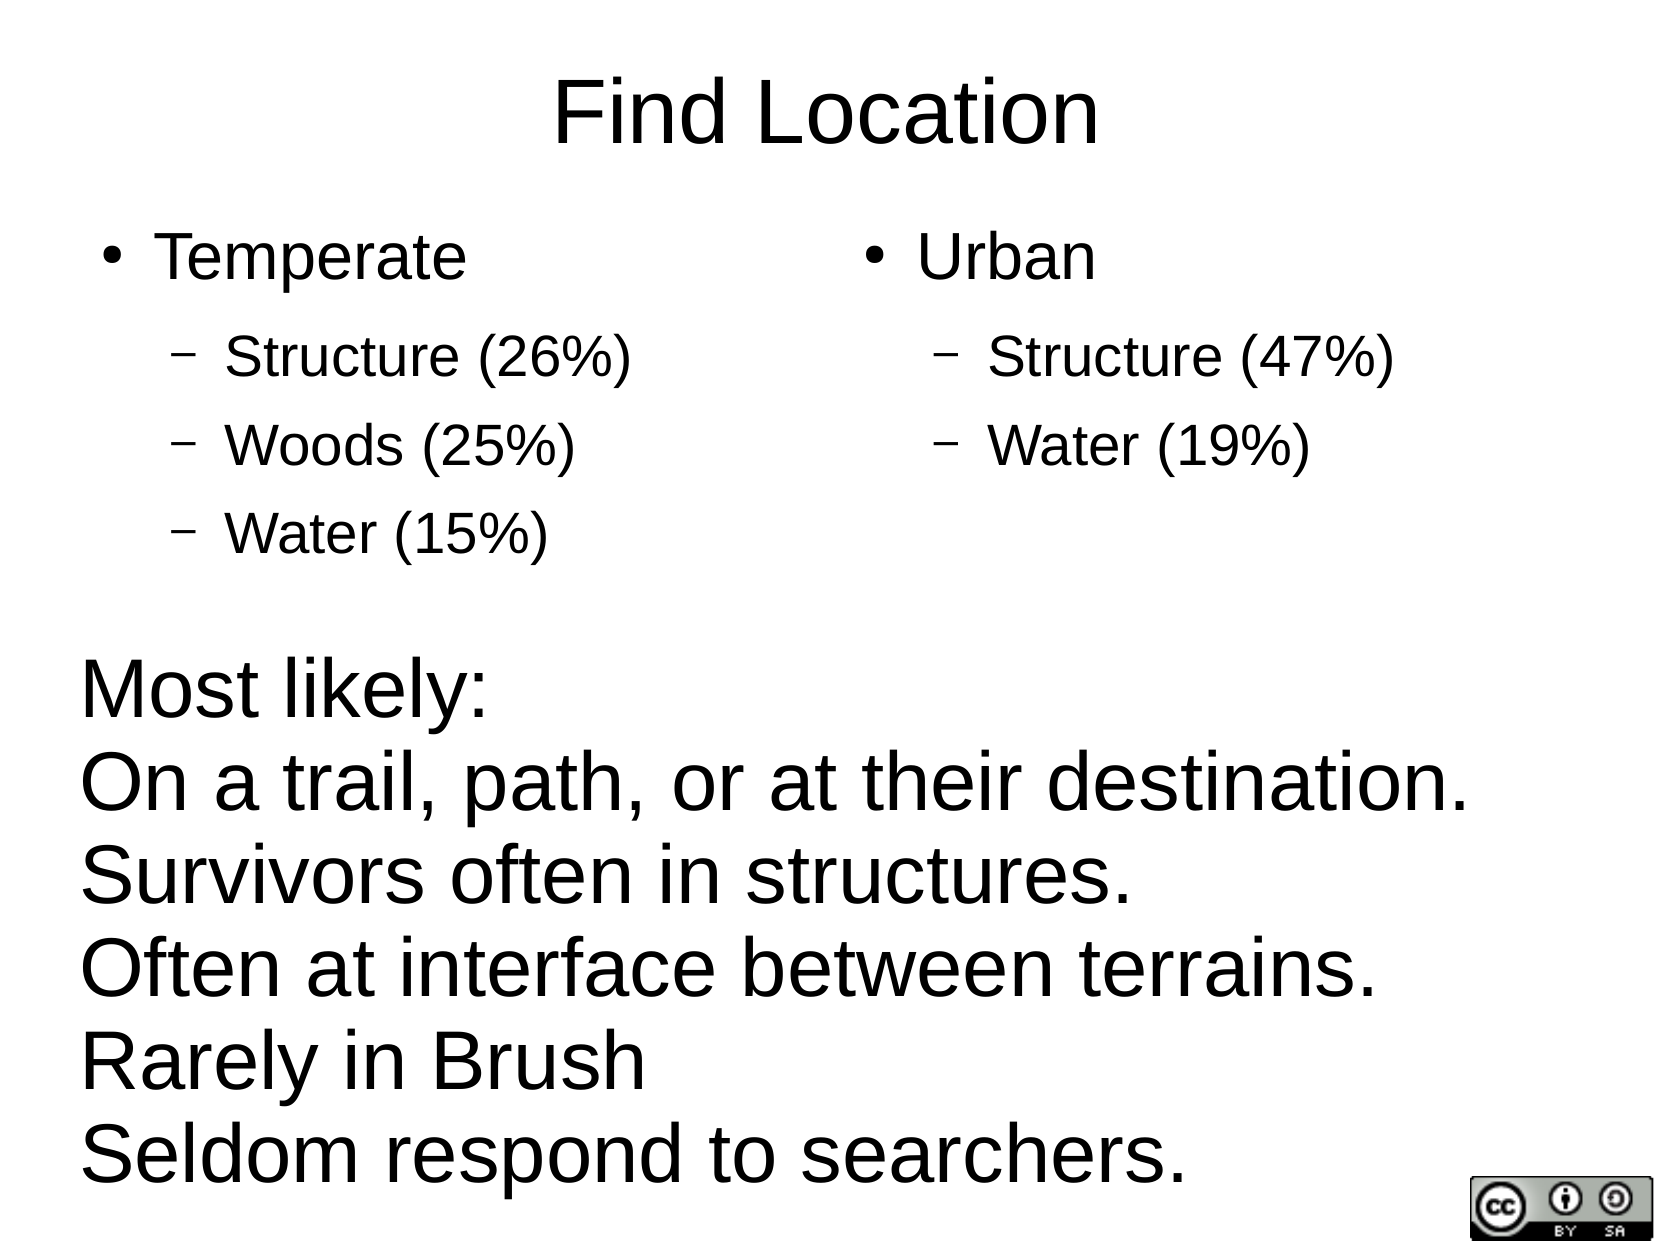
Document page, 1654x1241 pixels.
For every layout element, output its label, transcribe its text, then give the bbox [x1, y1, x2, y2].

list Temperate Structure (26%) Woods (25%) Water (15%) [82, 219, 809, 634]
title Find Location [82, 8, 1571, 216]
text_box Most likely: On a trail, path, or at their destination. Survivors often in structures. Often at interface between terrains. Rarely in Brush Seldom respond to searchers. [64, 634, 1621, 1208]
list Urban Structure (47%) Water (19%) [845, 219, 1572, 634]
picture [1470, 1176, 1654, 1241]
